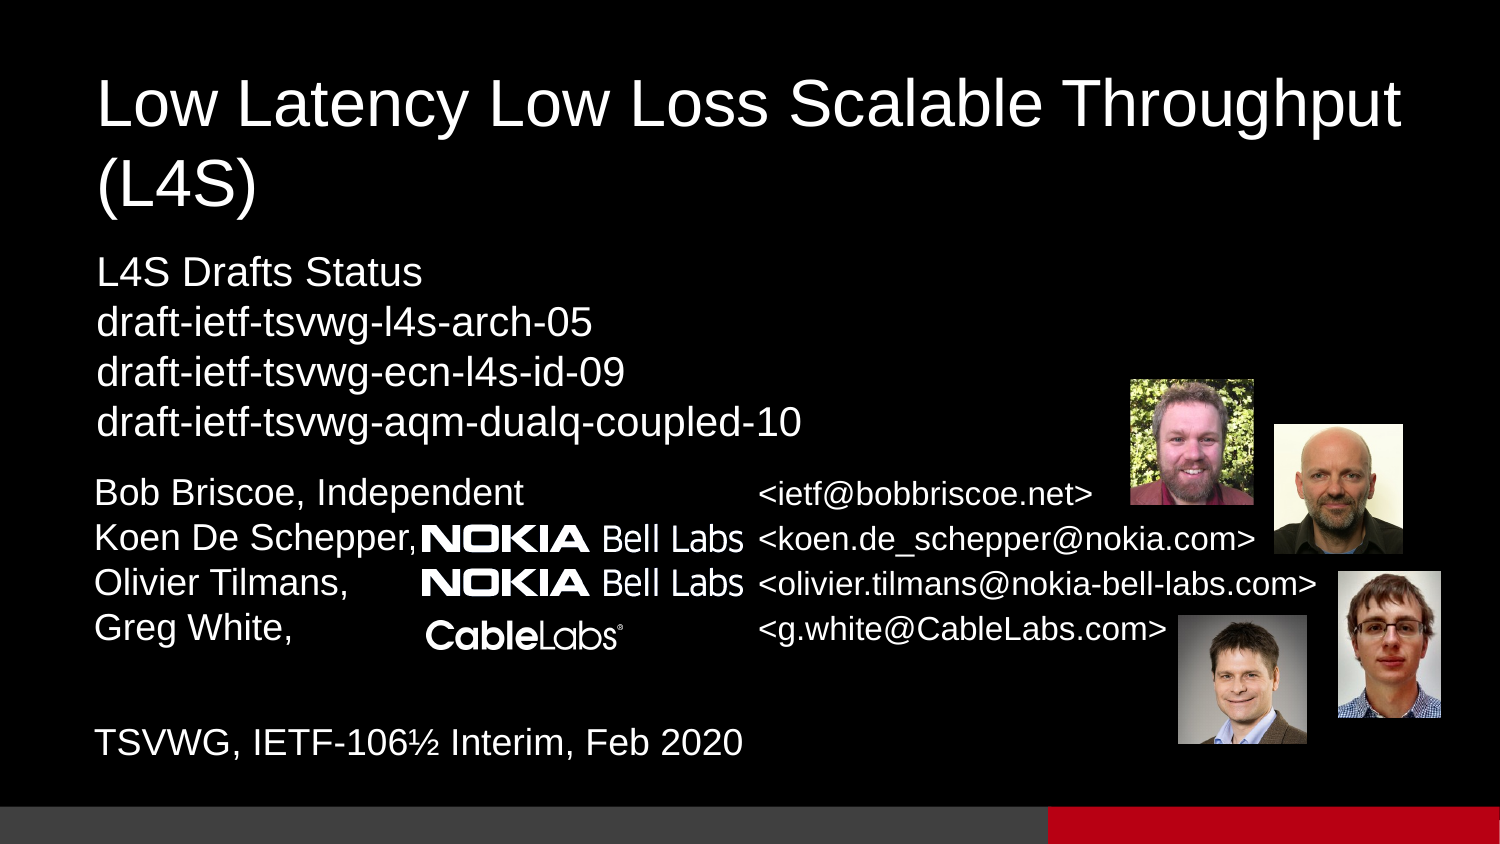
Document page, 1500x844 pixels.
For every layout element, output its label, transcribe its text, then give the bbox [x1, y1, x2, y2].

picture [1338, 571, 1441, 718]
text_box Bob Briscoe, Independent <ietf@bobbriscoe.net> Koen De Schepper, N okia Bell Labs <koen.de_schepper@nokia.com> Olivier Tilmans, N okia Bell Labs <olivier.tilmans@nokia-bell-labs.com> Greg White, CableLabs <g.white@CableLabs.com> TSVWG, IETF-106½ Interim, Feb 2020 [78, 460, 1423, 649]
picture [1130, 379, 1254, 505]
picture [1274, 424, 1403, 554]
picture [1178, 615, 1307, 744]
picture [414, 516, 752, 607]
picture [426, 620, 623, 650]
text_box Low Latency Low Loss Scalable Throughput (L4S) L4S Drafts Status draft-ietf-tsvwg-l4s-arch-05 draft-ietf-tsvwg-ecn-l4s-id-09 draft-ietf-tsvwg-aqm-dualq-coupled-10 [81, 52, 1453, 233]
